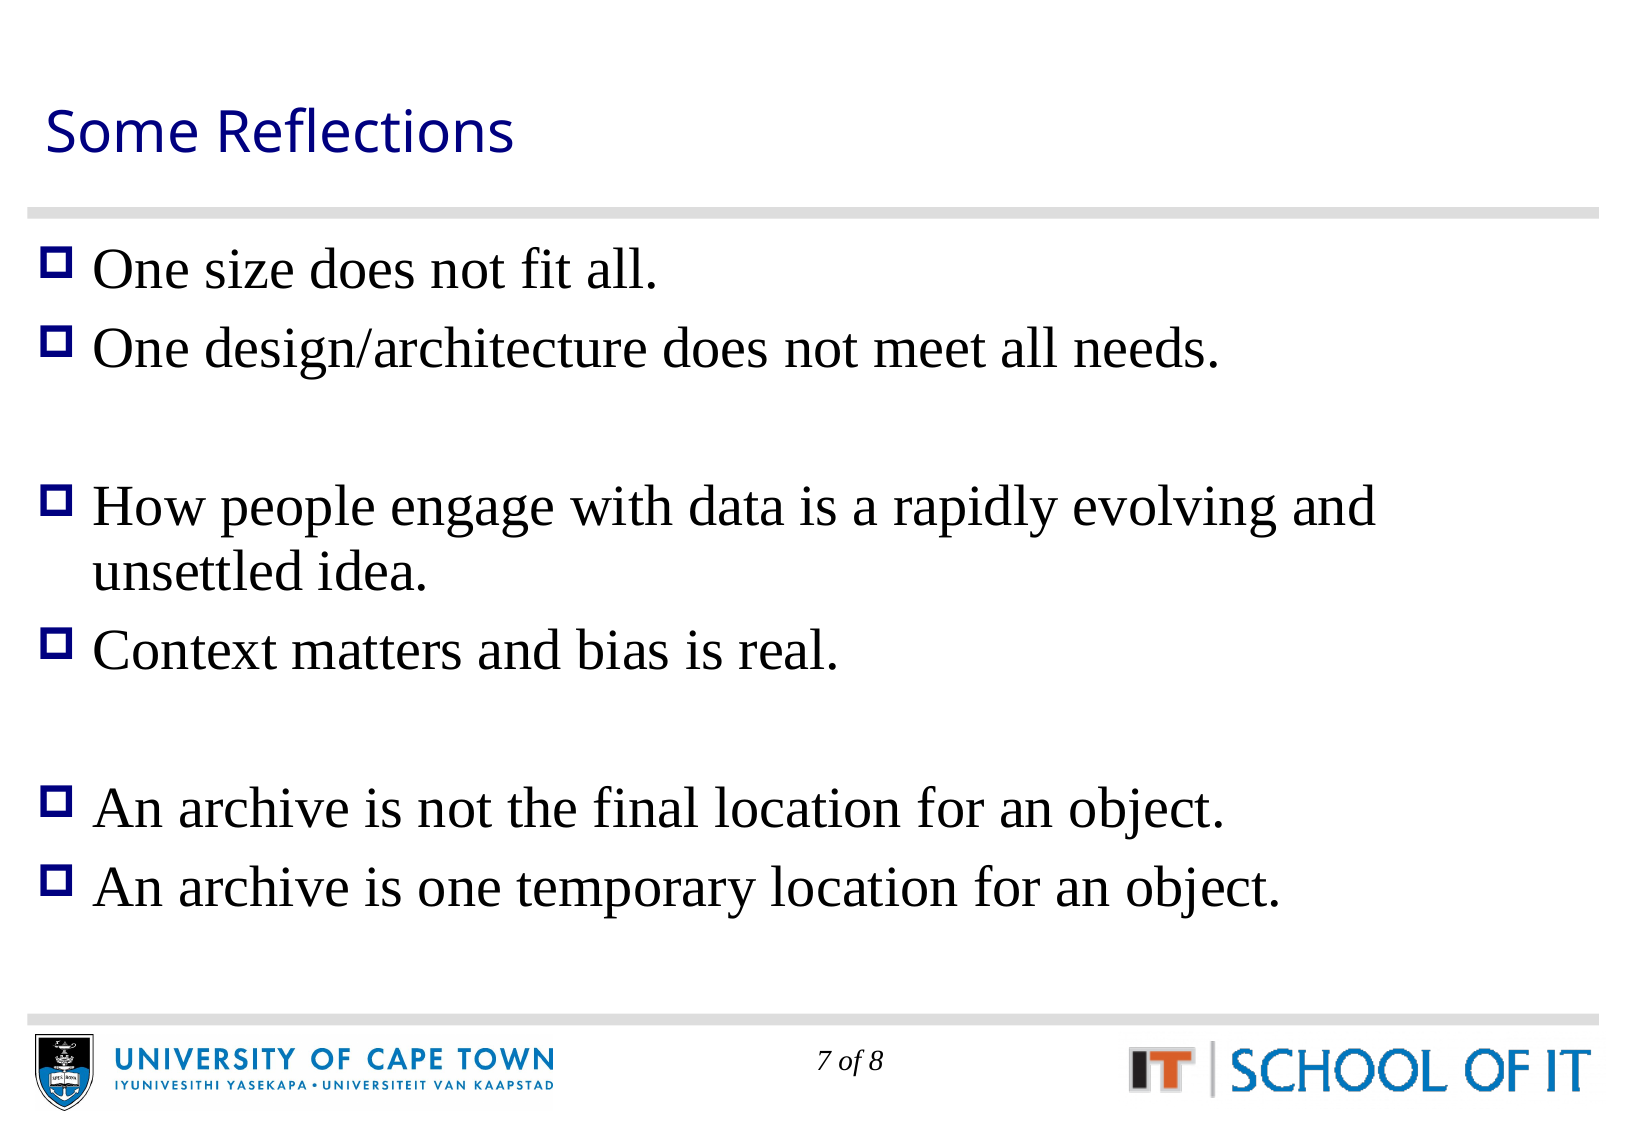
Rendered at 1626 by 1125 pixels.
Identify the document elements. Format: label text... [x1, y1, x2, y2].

picture [1118, 1030, 1606, 1109]
list One size does not fit all. One design/architecture does not meet all needs. How people engage with data is a rapidly evolving and unsettled idea. Context matters and bias is real. An archive is not the final location for an object. An archive is one temporary location for an object. [36, 236, 1579, 998]
picture [35, 1034, 553, 1111]
title Some Reflections [45, 66, 1583, 194]
